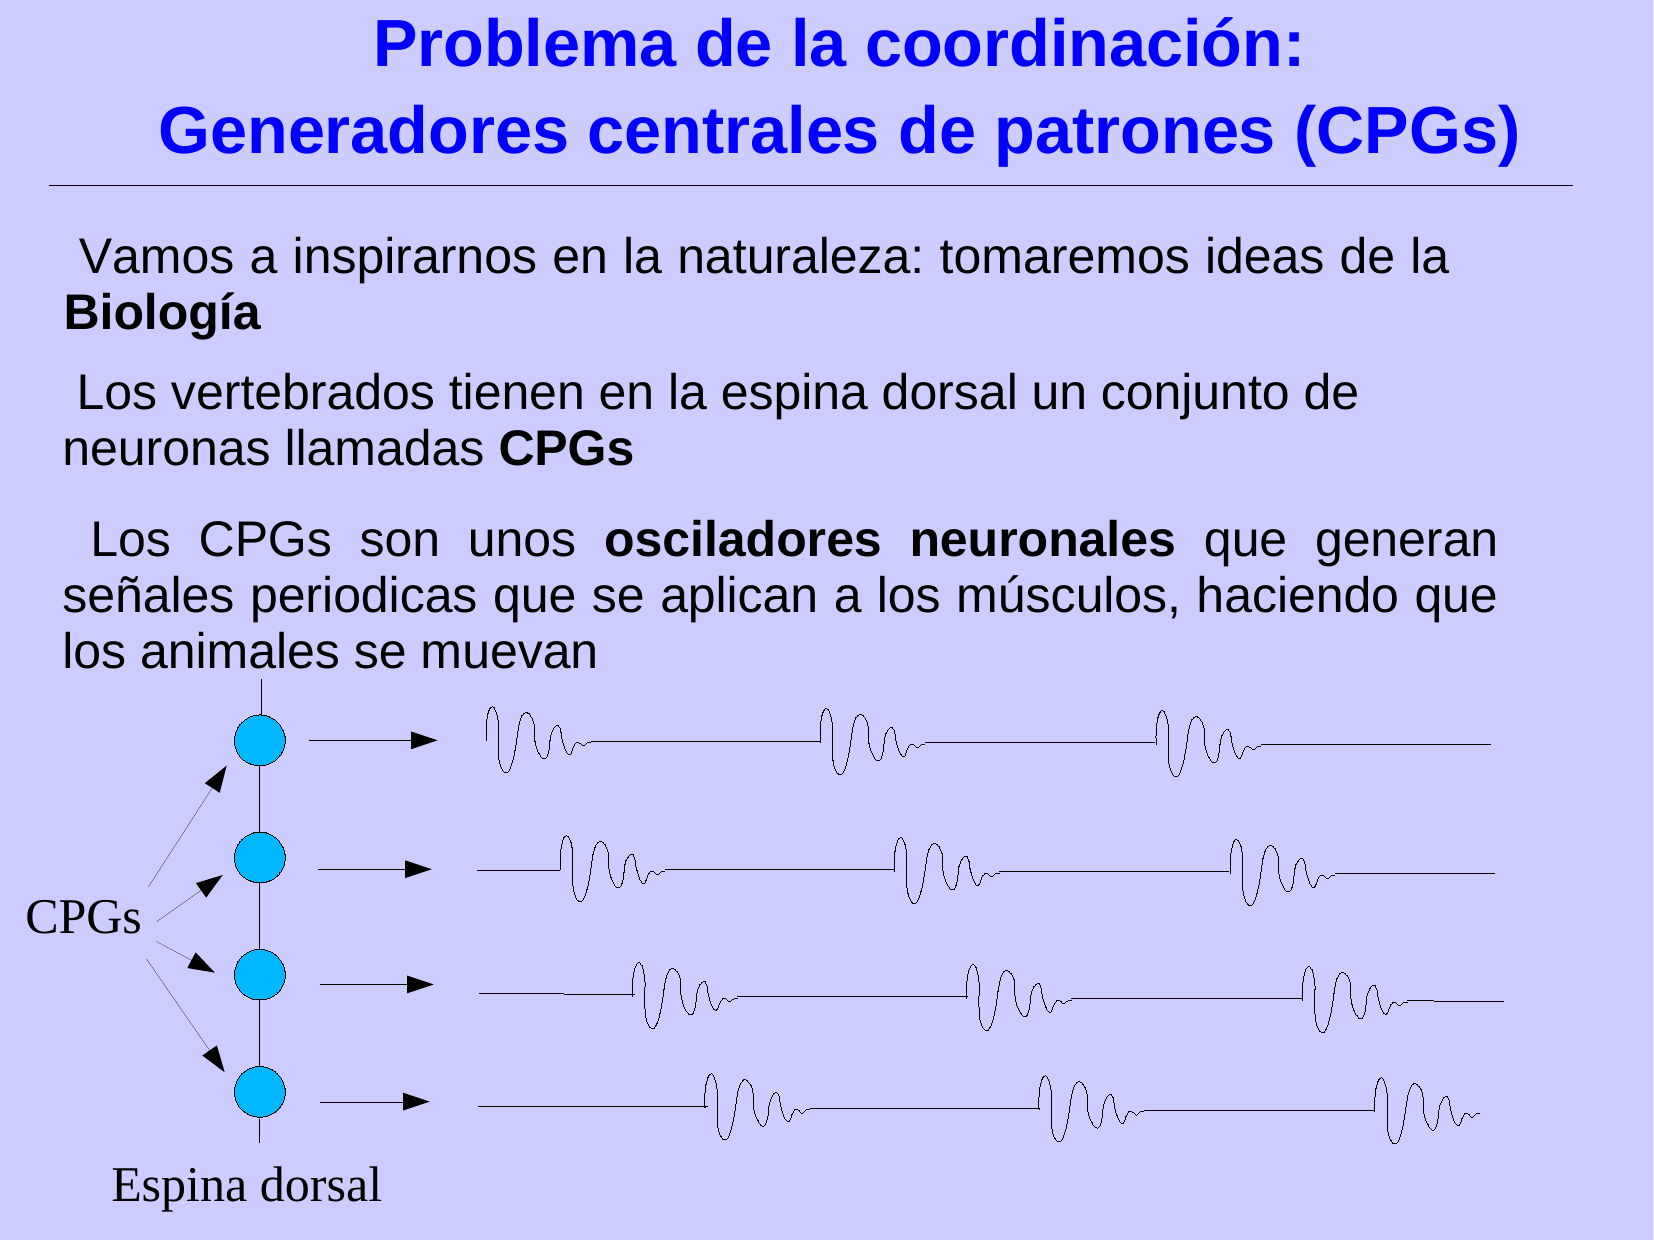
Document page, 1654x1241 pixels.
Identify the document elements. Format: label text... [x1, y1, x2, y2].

text_box Los vertebrados tienen en la espina dorsal un conjunto de neuronas llamadas CPGs Los CPGs son unos osciladores neuronales que generan señales periodicas que se aplican a los músculos, haciendo que los animales se muevan [62, 364, 1554, 679]
title Problema de la coordinación: Generadores centrales de patrones (CPGs) [112, 0, 1568, 176]
text_box CPGs [25, 888, 153, 948]
text_box Espina dorsal [111, 1156, 440, 1215]
text_box [234, 949, 286, 1000]
text_box Vamos a inspirarnos en la naturaleza: tomaremos ideas de la Biología [63, 228, 1468, 340]
text_box [234, 714, 286, 766]
text_box [234, 832, 286, 883]
text_box [234, 1066, 286, 1118]
